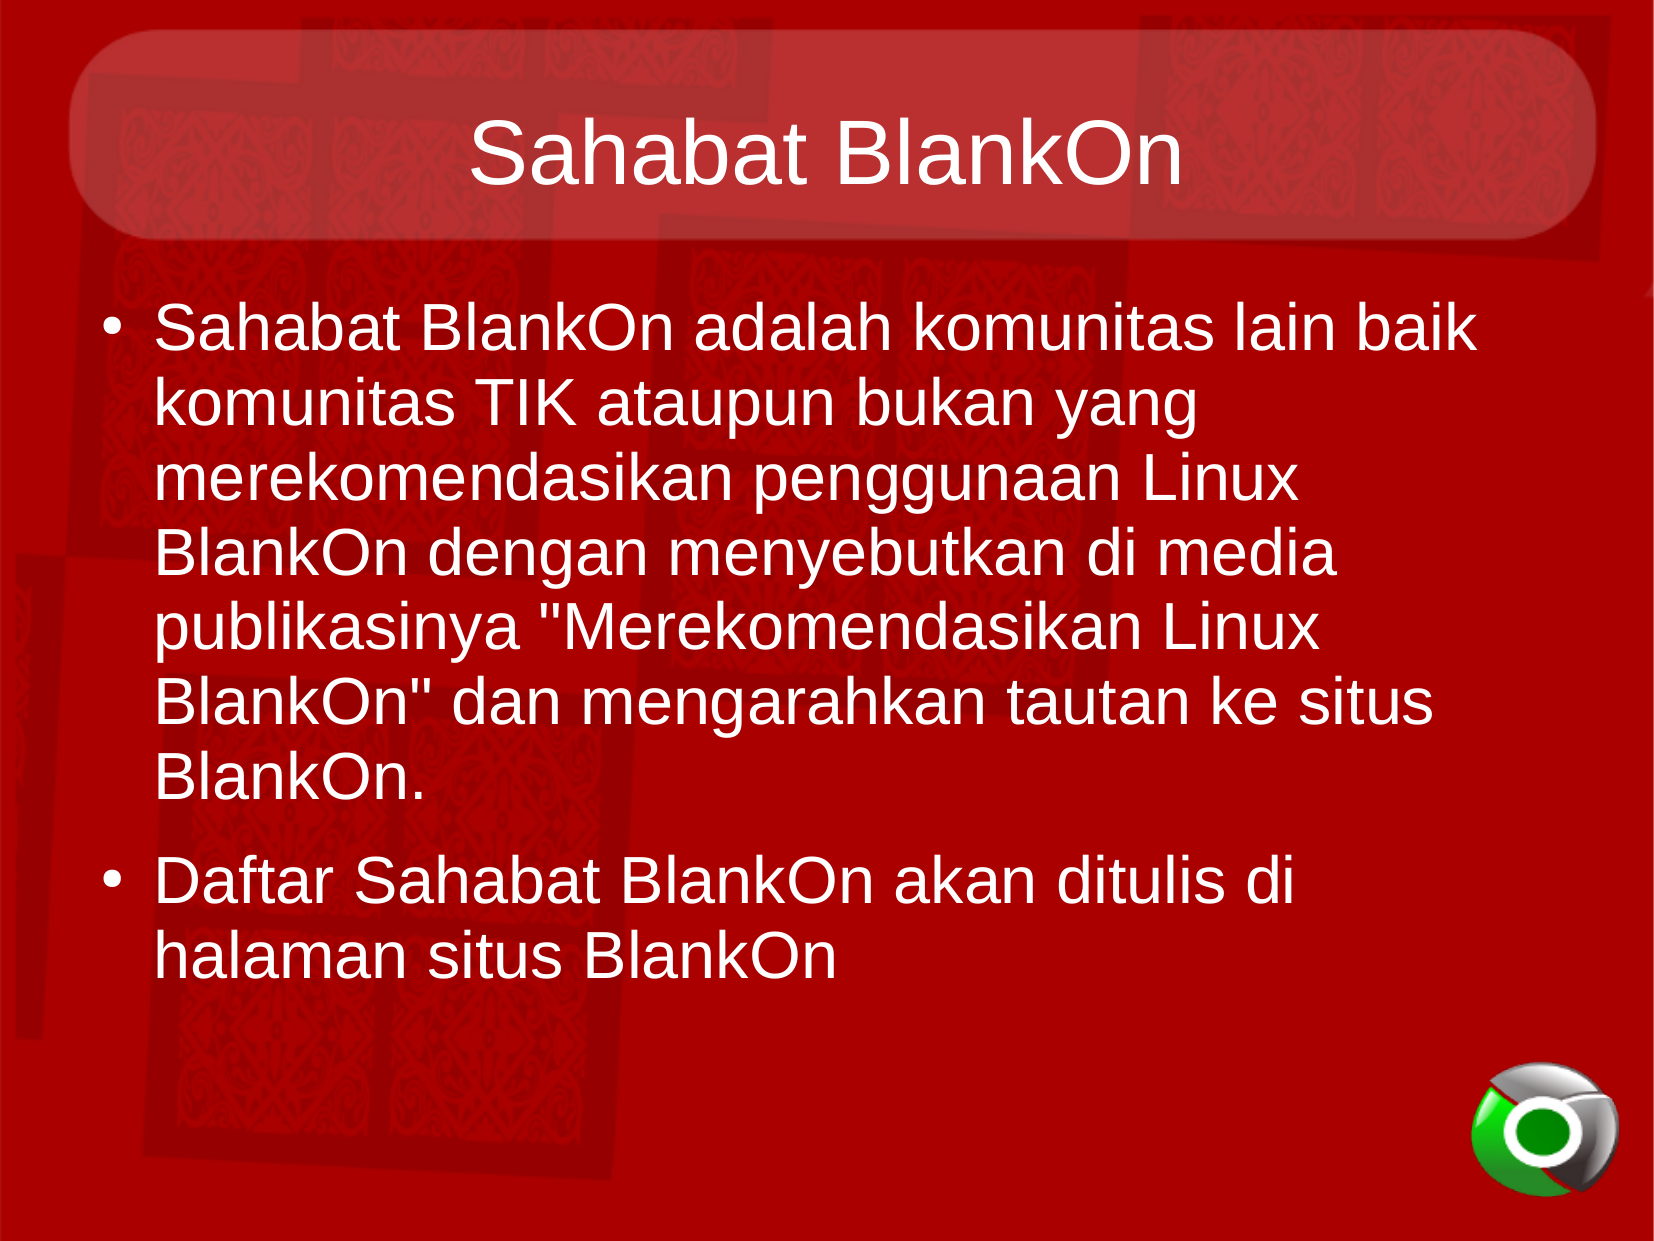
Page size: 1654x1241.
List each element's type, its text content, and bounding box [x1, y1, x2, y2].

list Sahabat BlankOn adalah komunitas lain baik komunitas TIK ataupun bukan yang merekomendasikan penggunaan Linux BlankOn dengan menyebutkan di media publikasinya "Merekomendasikan Linux BlankOn" dan mengarahkan tautan ke situs BlankOn. Daftar Sahabat BlankOn akan ditulis di halaman situs BlankOn [82, 290, 1571, 1109]
picture [0, 0, 1654, 1241]
title Sahabat BlankOn [82, 49, 1571, 257]
